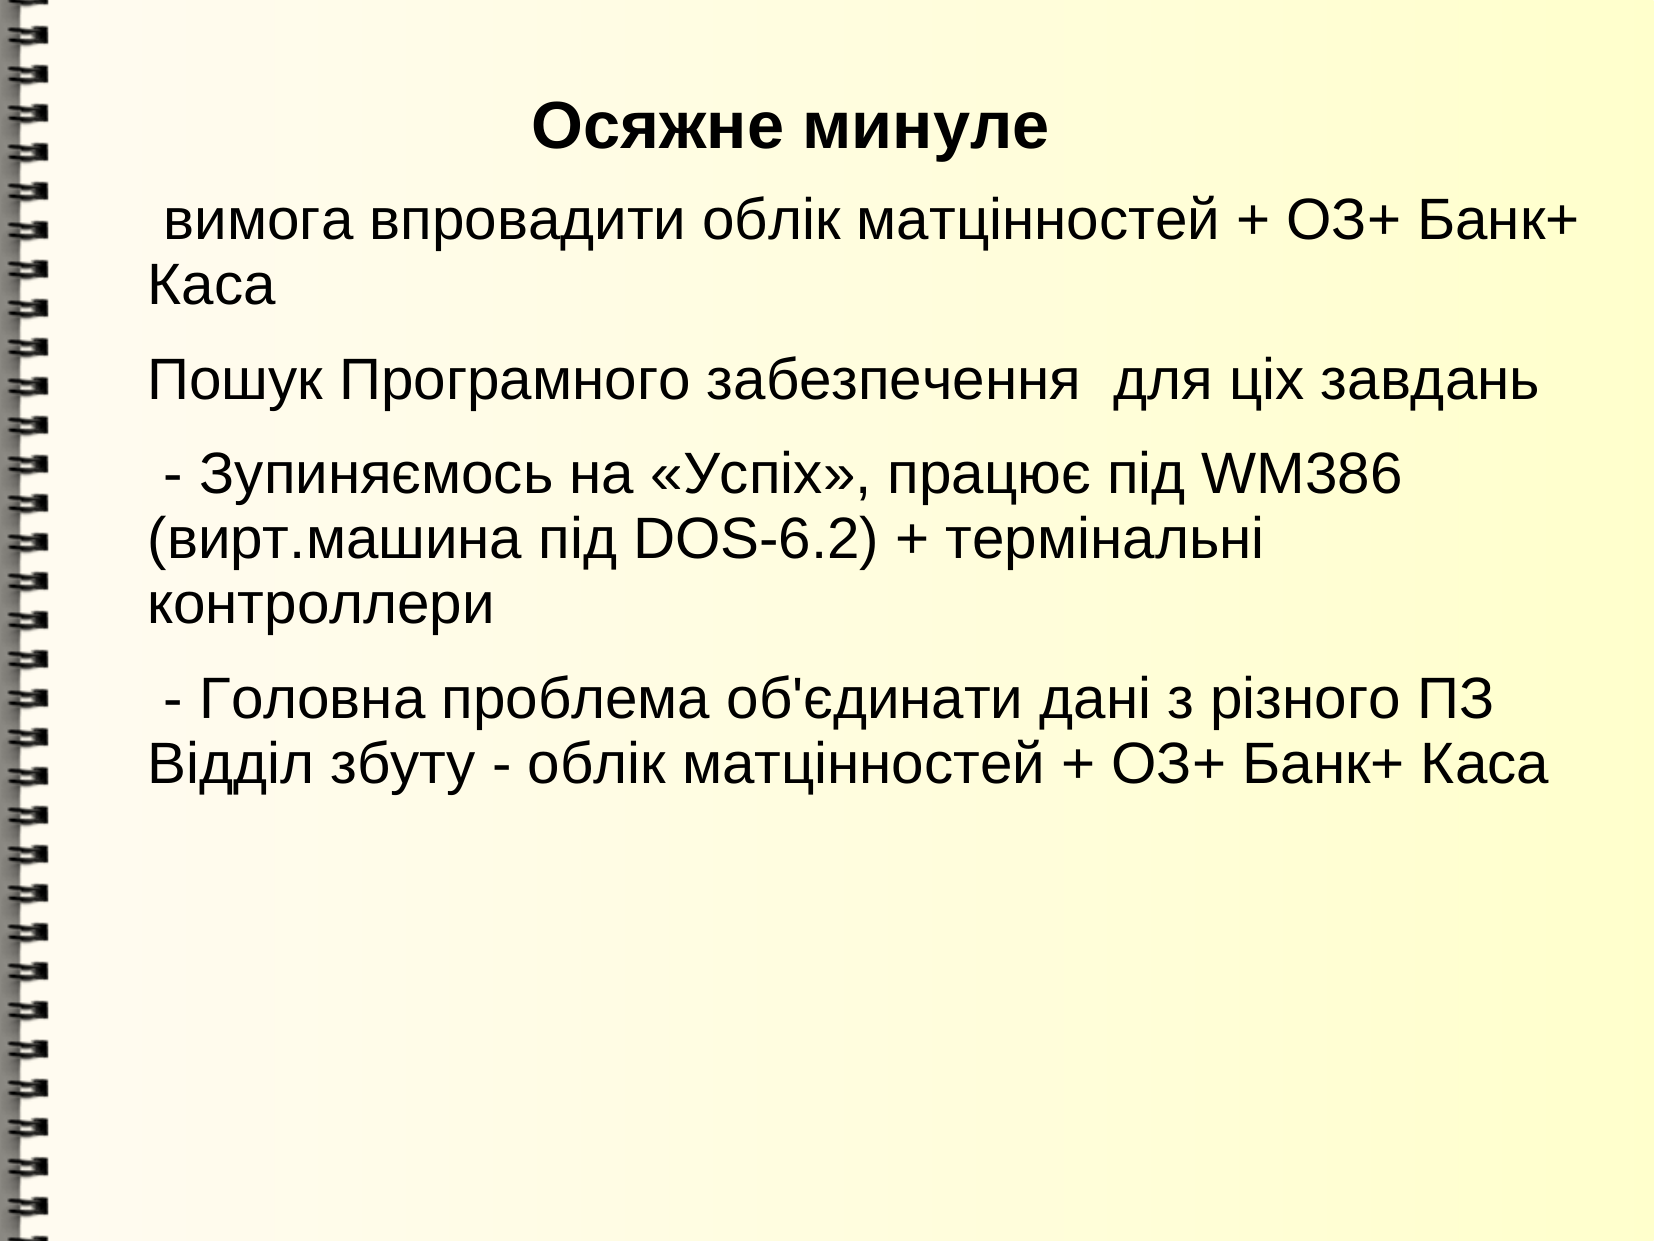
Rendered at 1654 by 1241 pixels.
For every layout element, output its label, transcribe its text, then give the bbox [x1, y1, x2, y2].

picture [0, 0, 1654, 1241]
list Осяжне минуле вимога впровадити облік матцінностей + ОЗ+ Банк+ Каса Пошук Програмного забезпечення для ціх завдань - Зупиняємось на «Успіх», працює під WM386 (вирт.машина під DOS-6.2) + термінальні контроллери - Головна проблема об'єдинати дані з різного ПЗ Відділ збуту - облік матцінностей + ОЗ+ Банк+ Каса [147, 88, 1595, 1188]
